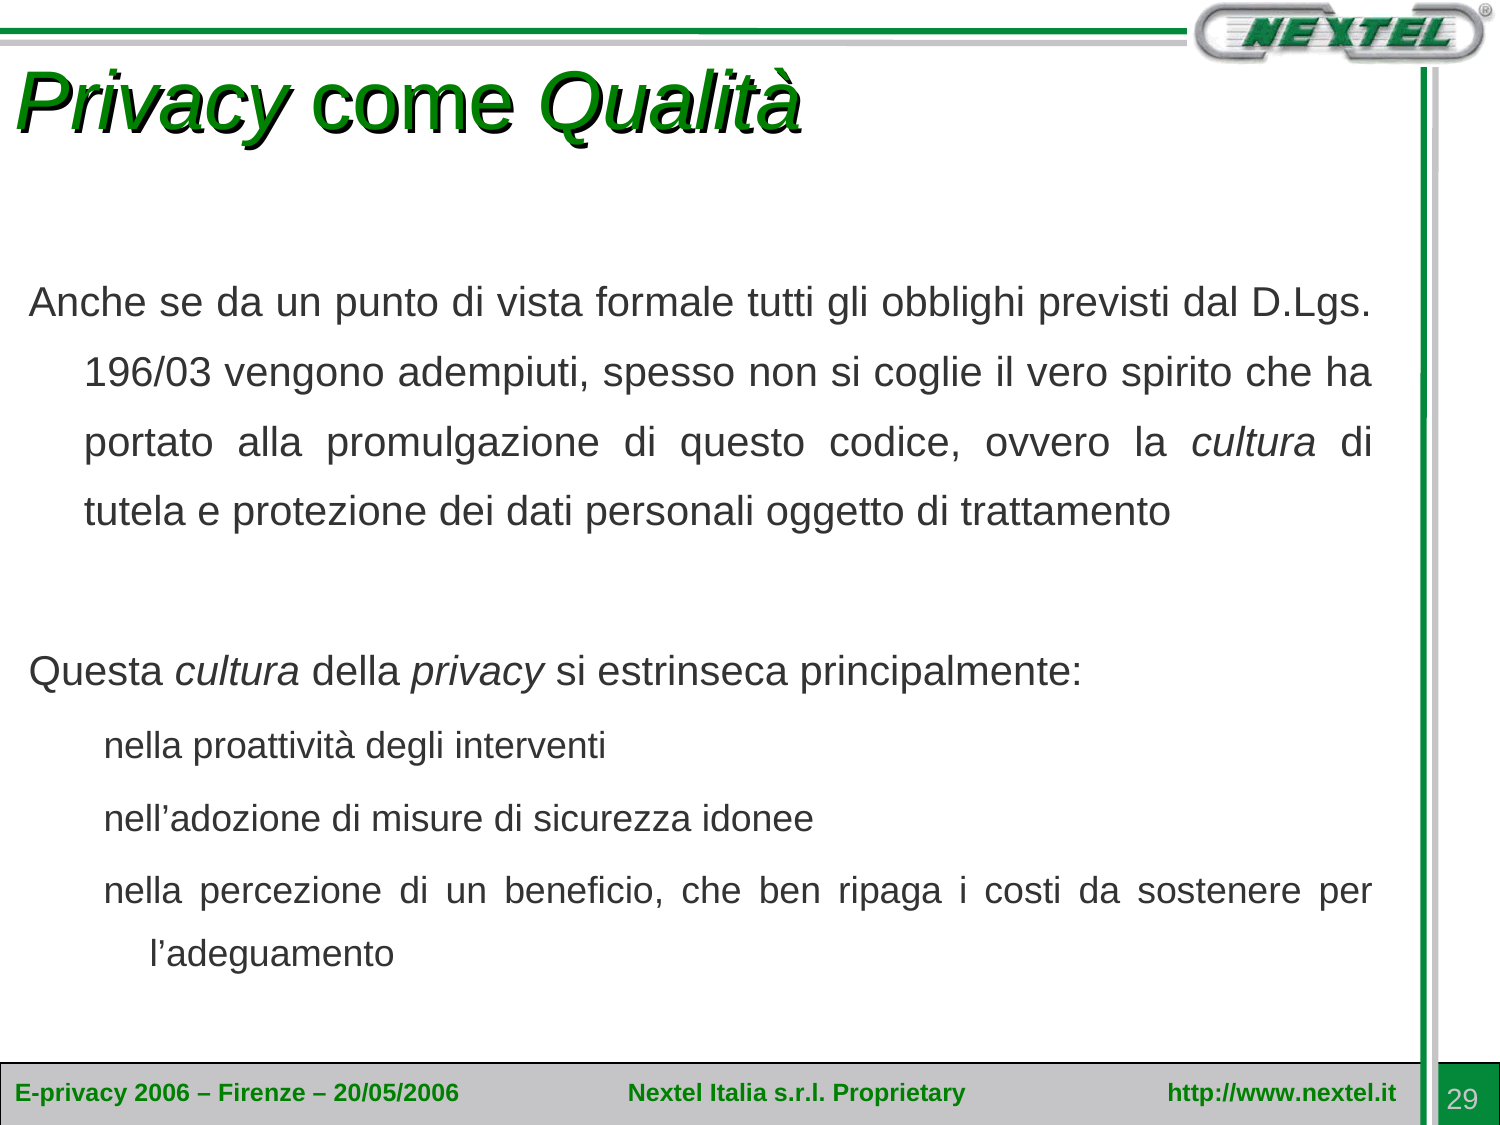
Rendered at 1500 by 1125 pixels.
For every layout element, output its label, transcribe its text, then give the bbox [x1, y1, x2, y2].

list Anche se da un punto di vista formale tutti gli obblighi previsti dal D.Lgs. 196/03 vengono adempiuti, spesso non si coglie il vero spirito che ha portato alla promulgazione di questo codice, ovvero la cultura di tutela e protezione dei dati personali oggetto di trattamento Questa cultura della privacy si estrinseca principalmente: nella proattività degli interventi nell’adozione di misure di sicurezza idonee nella percezione di un beneficio, che ben ripaga i costi da sostenere per l’adeguamento [13, 248, 1388, 1001]
title Privacy come Qualità [0, 39, 1182, 162]
picture [1187, 0, 1500, 67]
